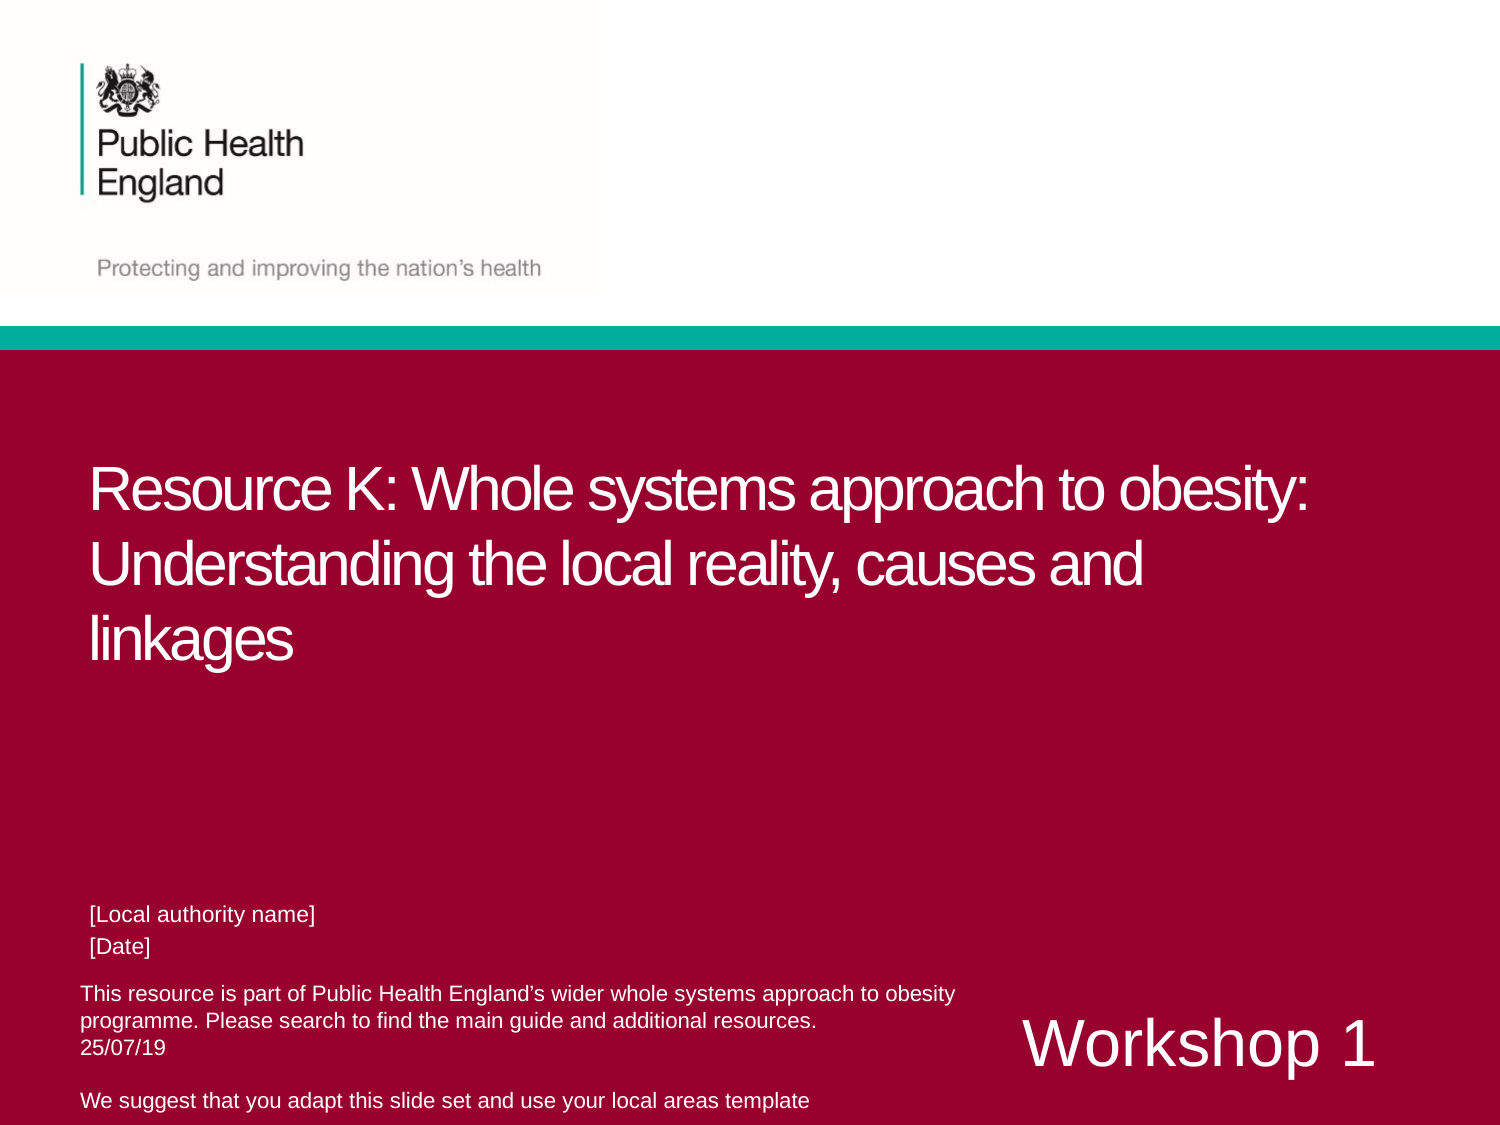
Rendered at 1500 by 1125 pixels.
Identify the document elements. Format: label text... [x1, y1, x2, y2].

text_box This resource is part of Public Health England’s wider whole systems approach to obesity programme. Please search to find the main guide and additional resources. 25/07/19 We suggest that you adapt this slide set and use your local areas template [64, 971, 1074, 1122]
title Resource K: Whole systems approach to obesity: Understanding the local reality, causes and linkages [88, 447, 1318, 755]
text_box Workshop 1 [1008, 992, 1411, 1088]
subtitle [Local authority name] [Date] [89, 908, 1342, 960]
